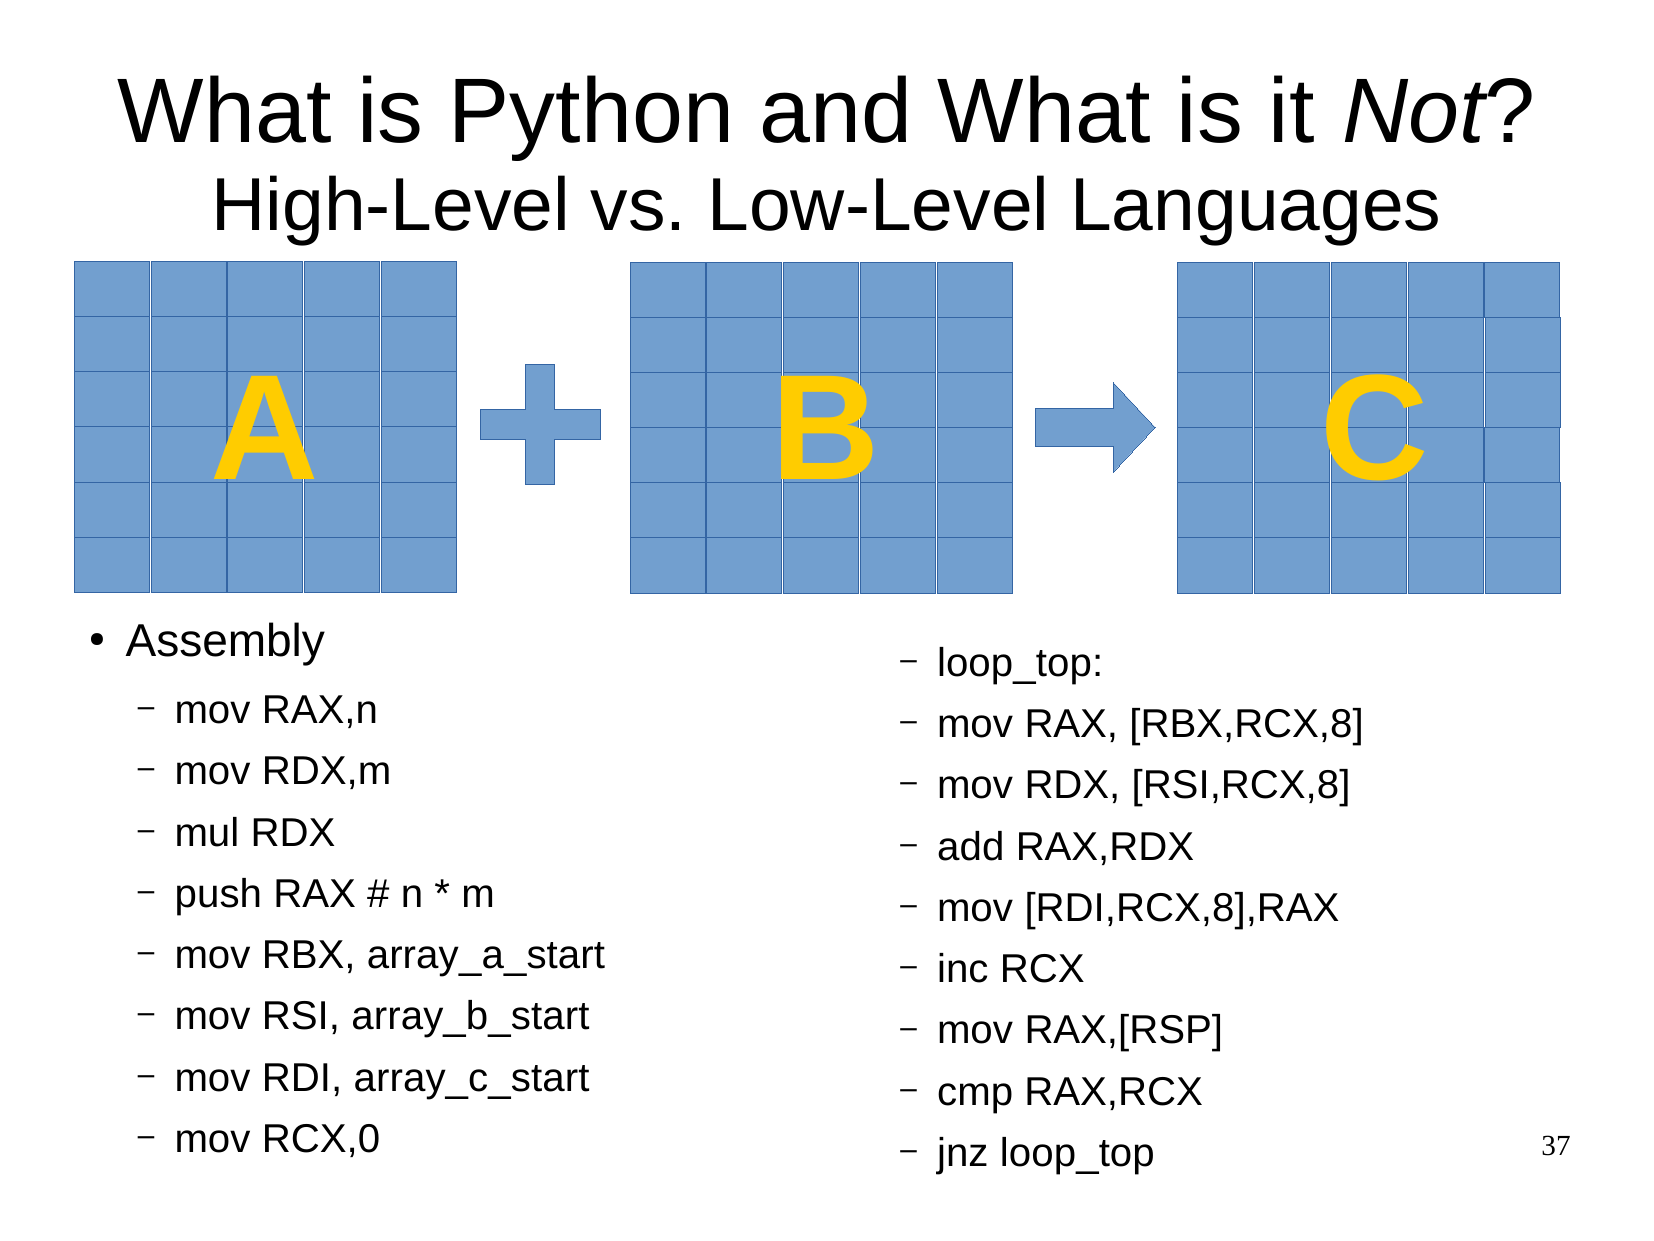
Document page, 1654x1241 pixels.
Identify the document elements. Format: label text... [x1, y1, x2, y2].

text_box [480, 364, 601, 485]
text_box [151, 261, 303, 322]
text_box [783, 580, 859, 594]
text_box [1254, 524, 1330, 594]
text_box [151, 533, 303, 593]
text_box [1408, 262, 1561, 594]
text_box C [1224, 270, 1525, 586]
text_box [74, 261, 150, 593]
text_box [381, 261, 457, 593]
text_box [937, 262, 1013, 594]
text_box [1331, 262, 1407, 276]
list Assembly mov RAX,n mov RDX,m mul RDX push RAX # n * m mov RBX, array_a_start mov RSI, array_b_start mov RDI, array_c_start mov RCX,0 [76, 615, 803, 1228]
text_box [1254, 262, 1330, 332]
text_box A [114, 270, 415, 586]
text_box B [675, 270, 976, 586]
text_box [304, 261, 380, 326]
text_box [630, 262, 782, 594]
title What is Python and What is it Not? High-Level vs. Low-Level Languages [82, 49, 1571, 257]
text_box [1331, 579, 1407, 594]
text_box [783, 262, 859, 276]
text_box [1035, 382, 1156, 473]
list loop_top: mov RAX, [RBX,RCX,8] mov RDX, [RSI,RCX,8] add RAX,RDX mov [RDI,RCX,8],RAX inc RCX mov RAX,[RSP] cmp RAX,RCX jnz loop_top [839, 567, 1566, 1181]
text_box [1408, 537, 1484, 594]
text_box [860, 535, 936, 594]
text_box [860, 262, 936, 320]
text_box [304, 529, 380, 593]
text_box [1177, 262, 1253, 594]
